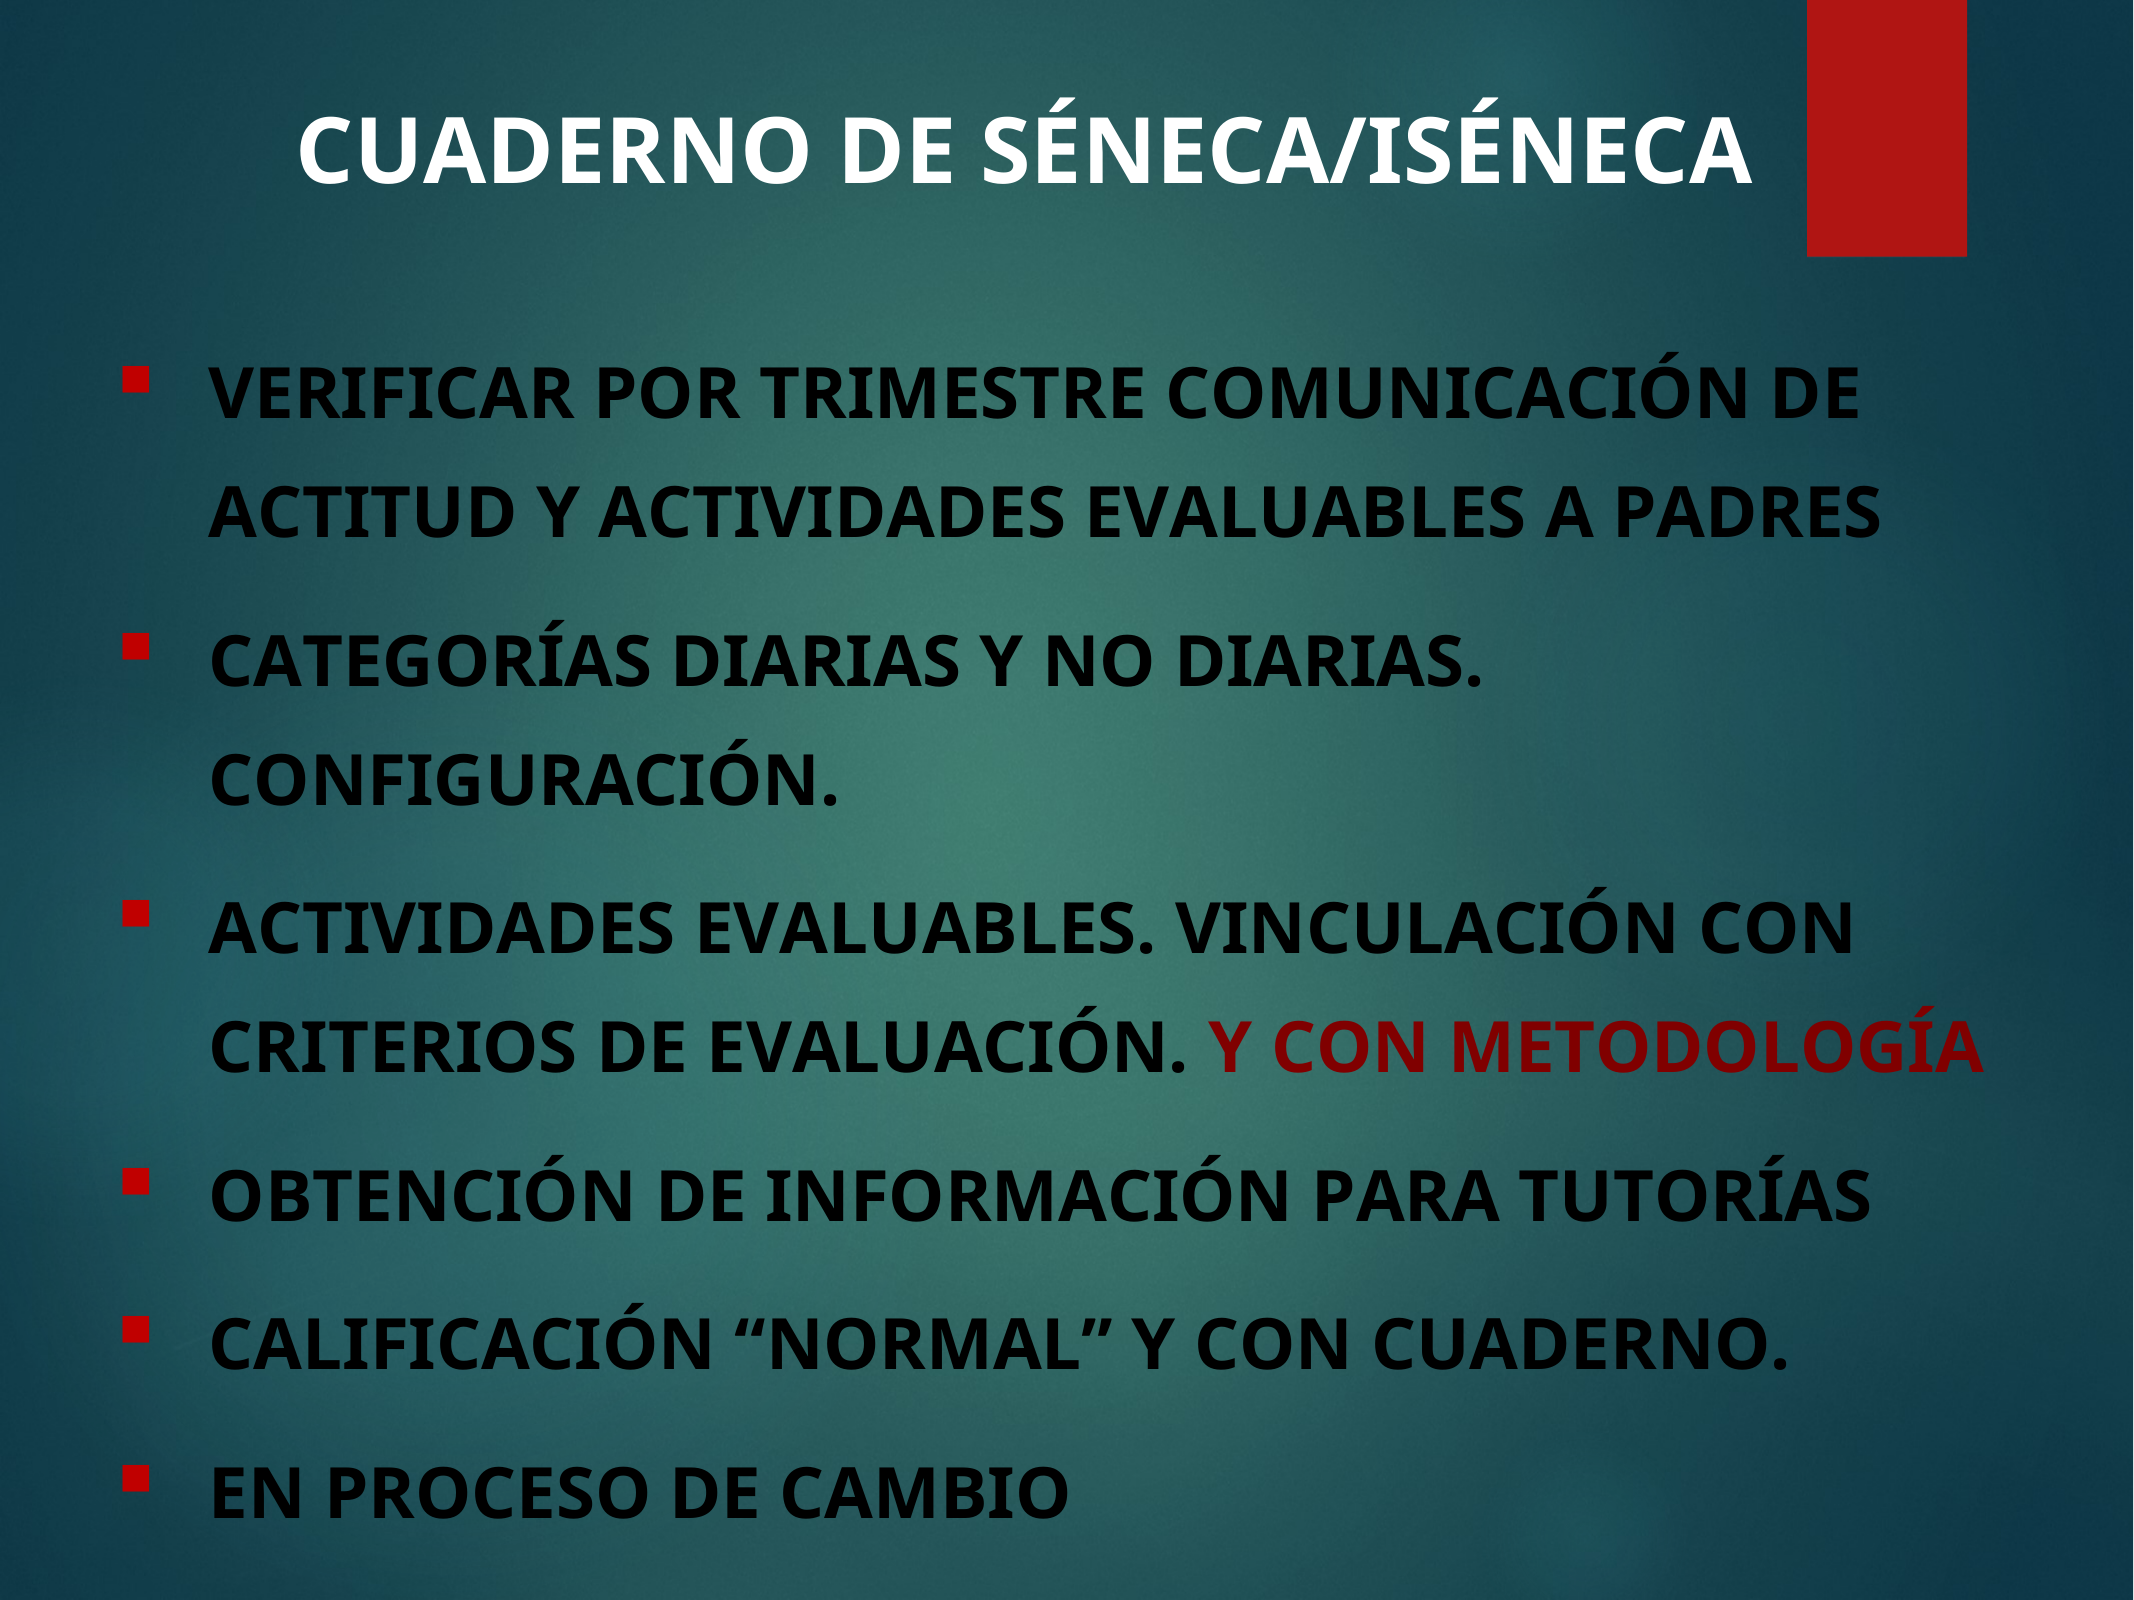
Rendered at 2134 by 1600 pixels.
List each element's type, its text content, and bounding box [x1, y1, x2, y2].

text_box VERIFICAR POR TRIMESTRE COMUNICACIÓN DE ACTITUD Y ACTIVIDADES EVALUABLES A PADRES CATEGORÍAS DIARIAS Y NO DIARIAS. CONFIGURACIÓN. ACTIVIDADES EVALUABLES. VINCULACIÓN CON CRITERIOS DE EVALUACIÓN. Y CON METODOLOGÍA OBTENCIÓN DE INFORMACIÓN PARA TUTORÍAS CALIFICACIÓN “NORMAL” Y CON CUADERNO. EN PROCESO DE CAMBIO [100, 306, 2101, 1541]
text_box CUADERNO DE SÉNECA/ISÉNECA [24, 84, 2025, 235]
picture [0, 0, 2134, 1600]
